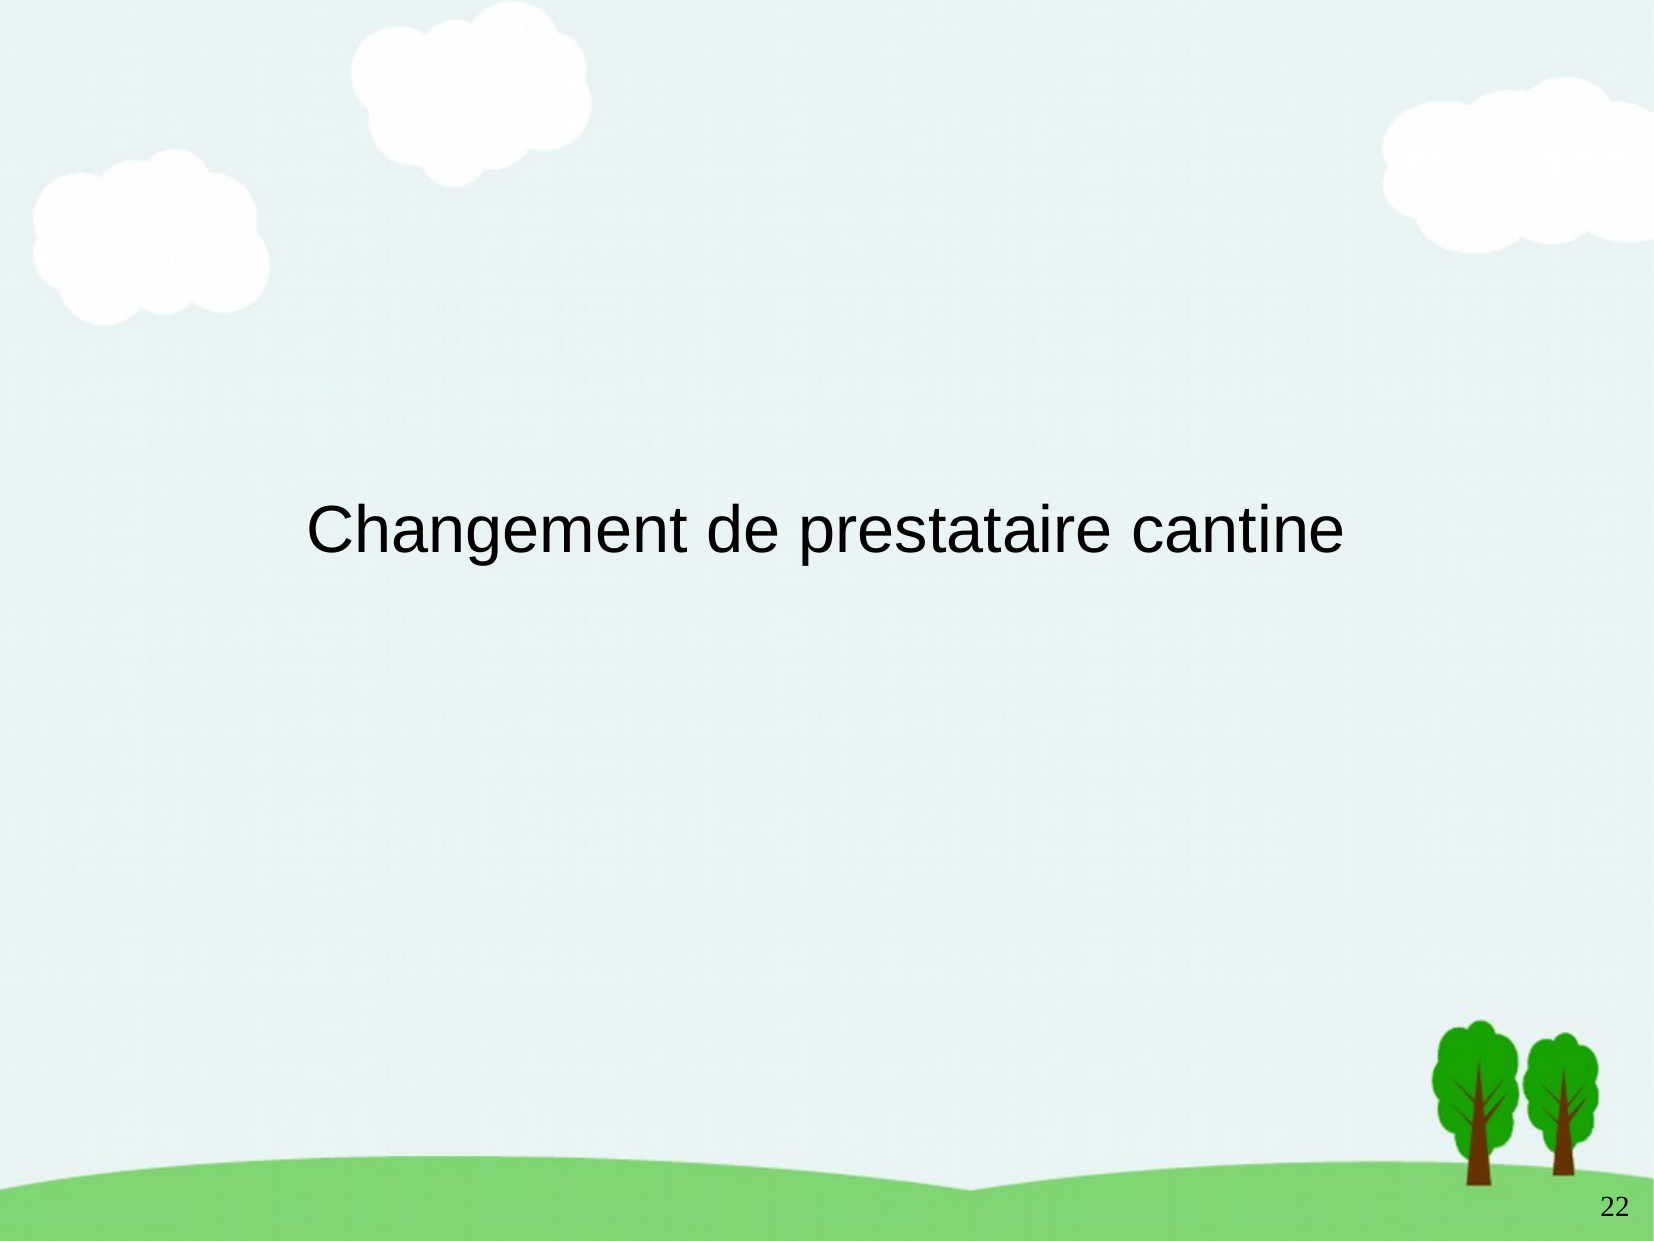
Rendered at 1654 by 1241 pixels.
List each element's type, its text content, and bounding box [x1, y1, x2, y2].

picture [0, 0, 1654, 1241]
subtitle Changement de prestataire cantine [82, 49, 1571, 1010]
